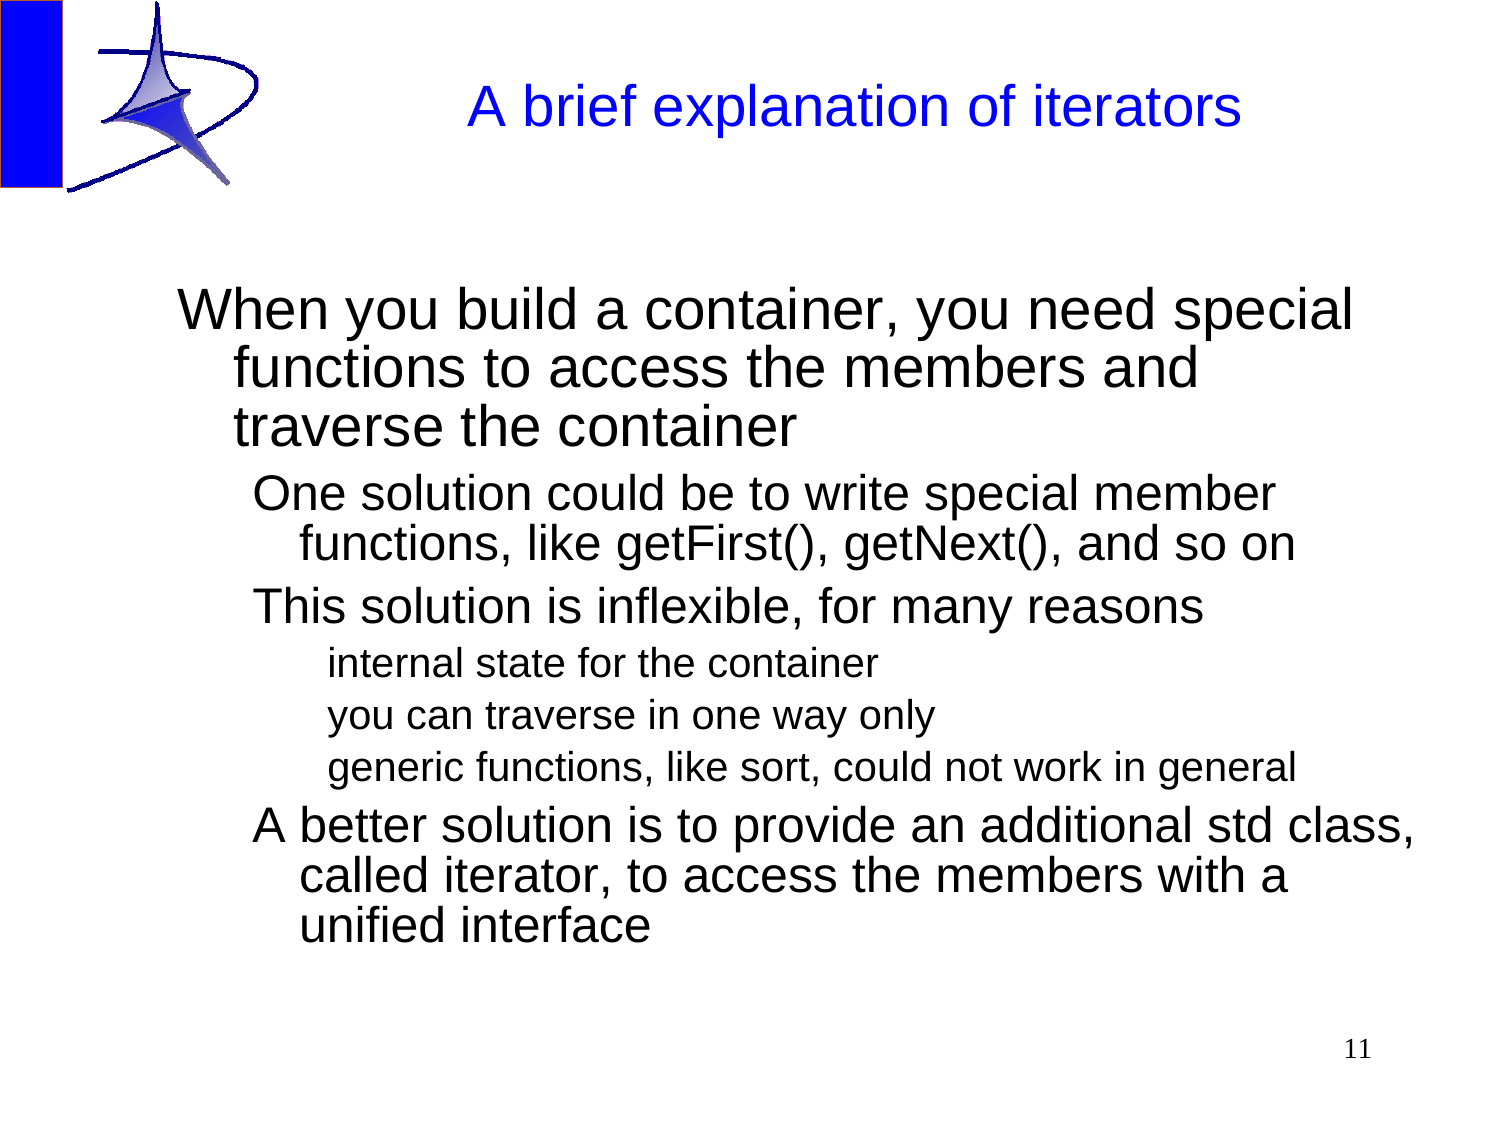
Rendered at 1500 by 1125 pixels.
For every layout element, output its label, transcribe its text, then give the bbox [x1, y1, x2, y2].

title A brief explanation of iterators [262, 24, 1450, 188]
picture [62, 0, 263, 197]
list When you build a container, you need special functions to access the members and traverse the container One solution could be to write special member functions, like getFirst(), getNext(), and so on This solution is inflexible, for many reasons internal state for the container you can traverse in one way only generic functions, like sort, could not work in general A better solution is to provide an additional std class, called iterator, to access the members with a unified interface [162, 274, 1438, 1110]
